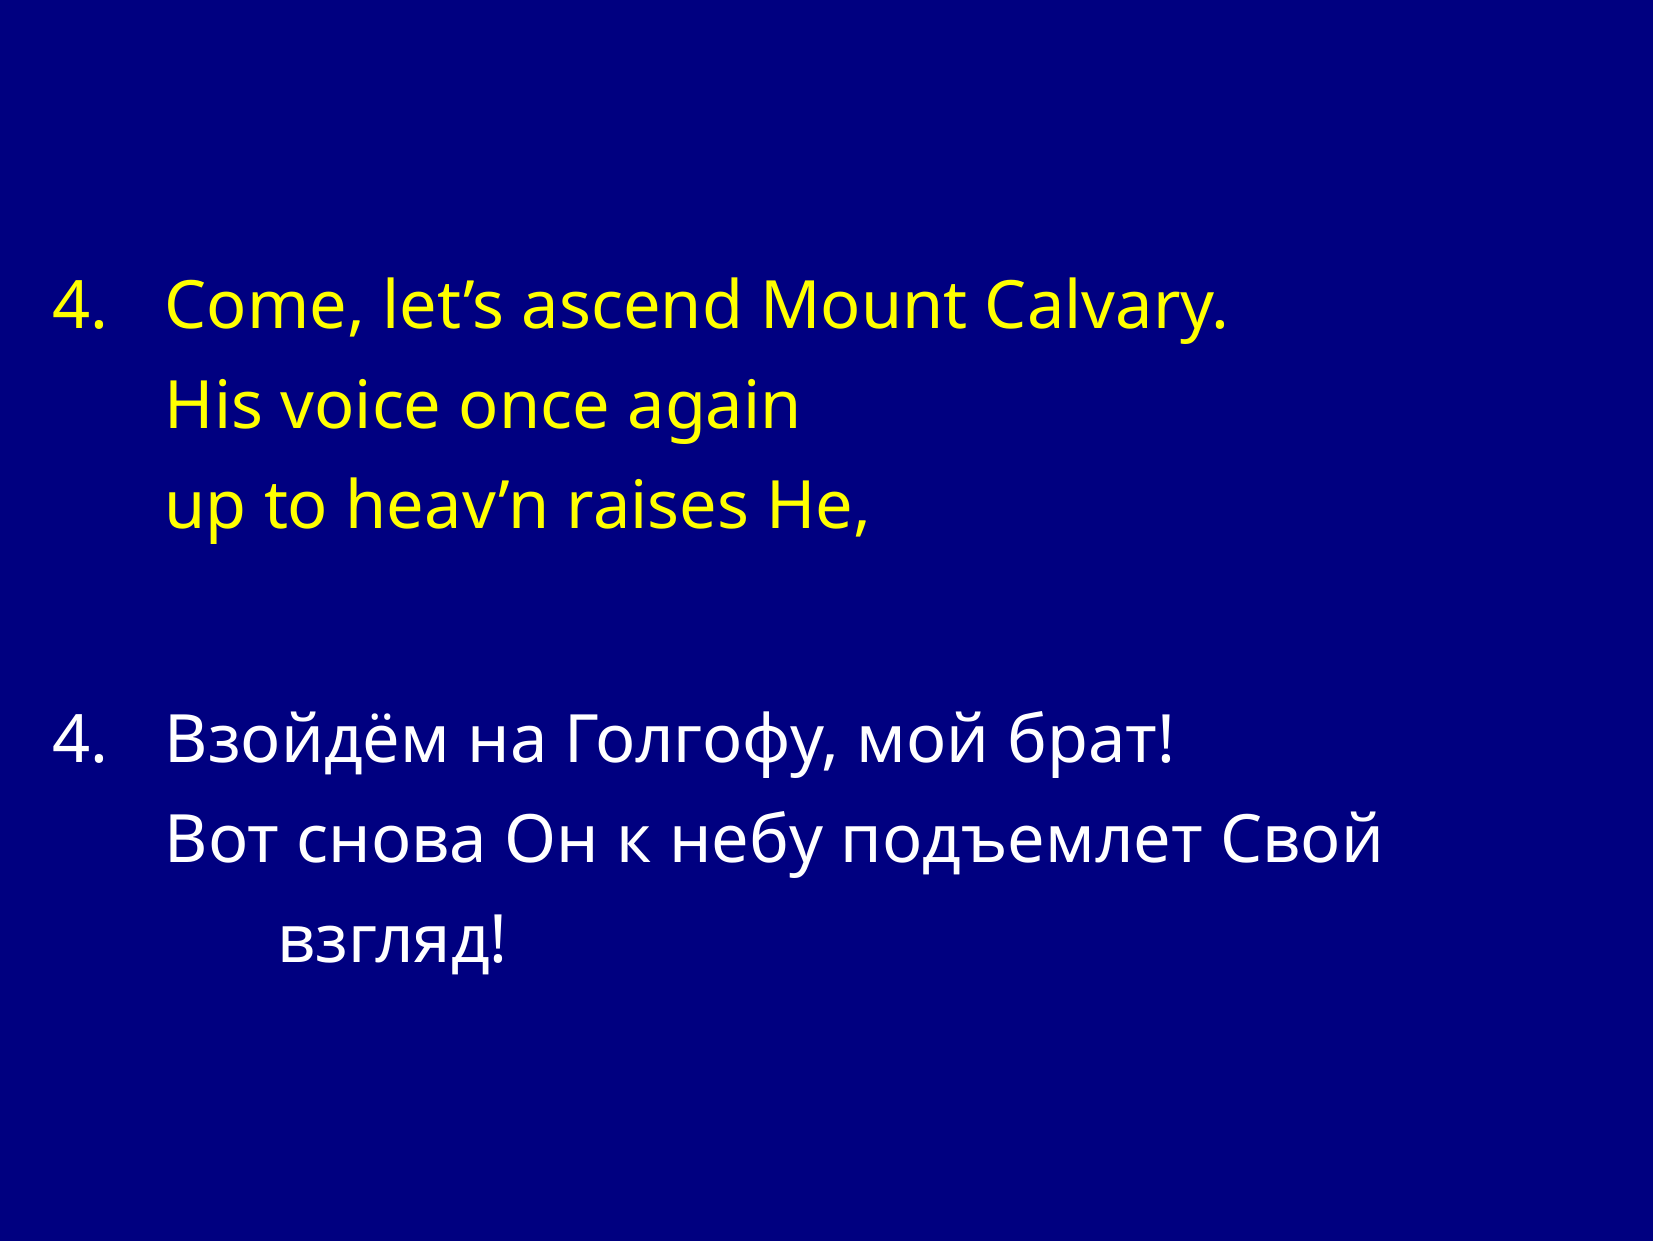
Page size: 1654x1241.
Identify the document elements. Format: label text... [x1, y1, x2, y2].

text_box 4. Come, let’s ascend Mount Calvary. His voice once again up to heav’n raises He, [37, 150, 1653, 638]
text_box 4. Взойдём на Голгофу, мой брат! Вот снова Он к небу подъемлет Свой взгляд! [37, 675, 1653, 1163]
